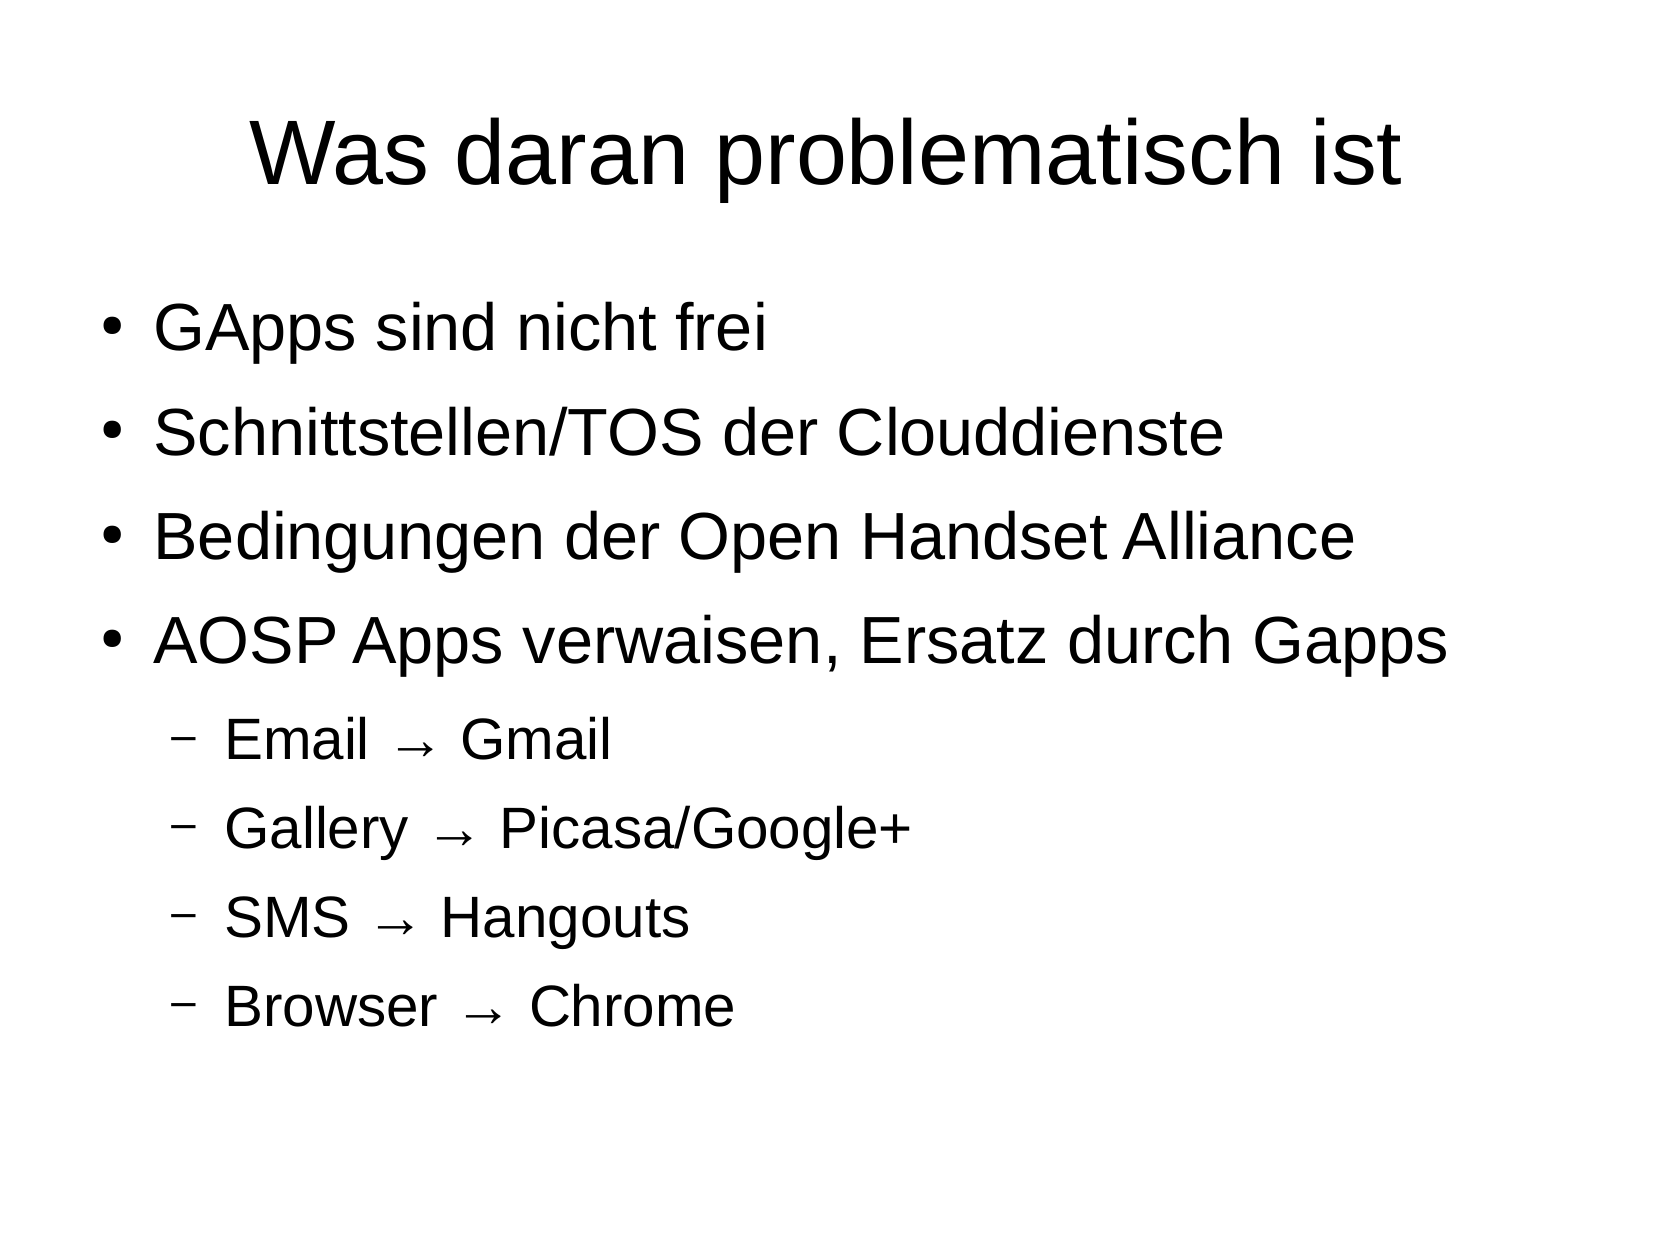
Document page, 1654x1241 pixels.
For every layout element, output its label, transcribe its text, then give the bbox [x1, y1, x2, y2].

title Was daran problematisch ist [82, 49, 1571, 257]
list GApps sind nicht frei Schnittstellen/TOS der Clouddienste Bedingungen der Open Handset Alliance AOSP Apps verwaisen, Ersatz durch Gapps Email → Gmail Gallery → Picasa/Google+ SMS → Hangouts Browser → Chrome [82, 290, 1538, 1123]
